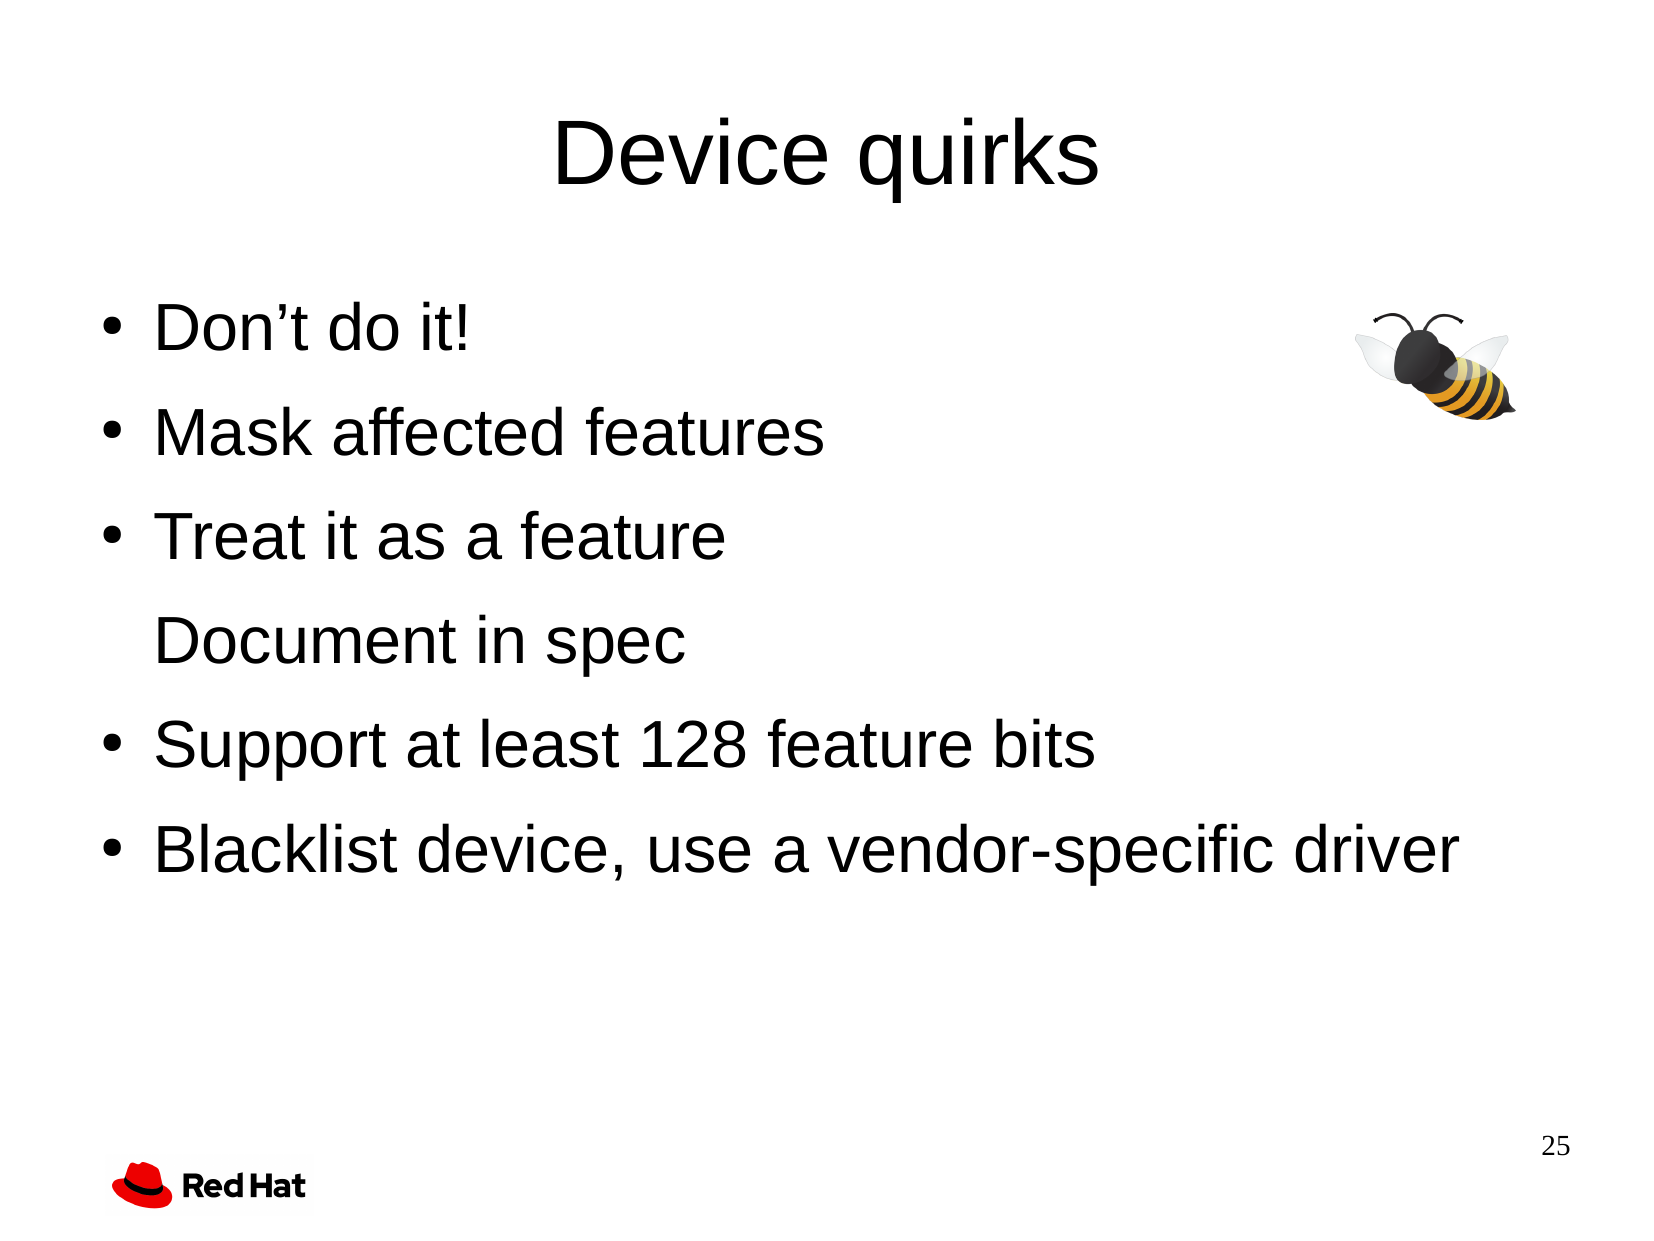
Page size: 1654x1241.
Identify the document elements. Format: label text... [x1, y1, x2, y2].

list Don’t do it! Mask affected features Treat it as a feature Document in spec Support at least 128 feature bits Blacklist device, use a vendor-specific driver [82, 290, 1571, 1010]
picture [1355, 313, 1516, 421]
title Device quirks [82, 49, 1571, 257]
picture [105, 1154, 314, 1216]
